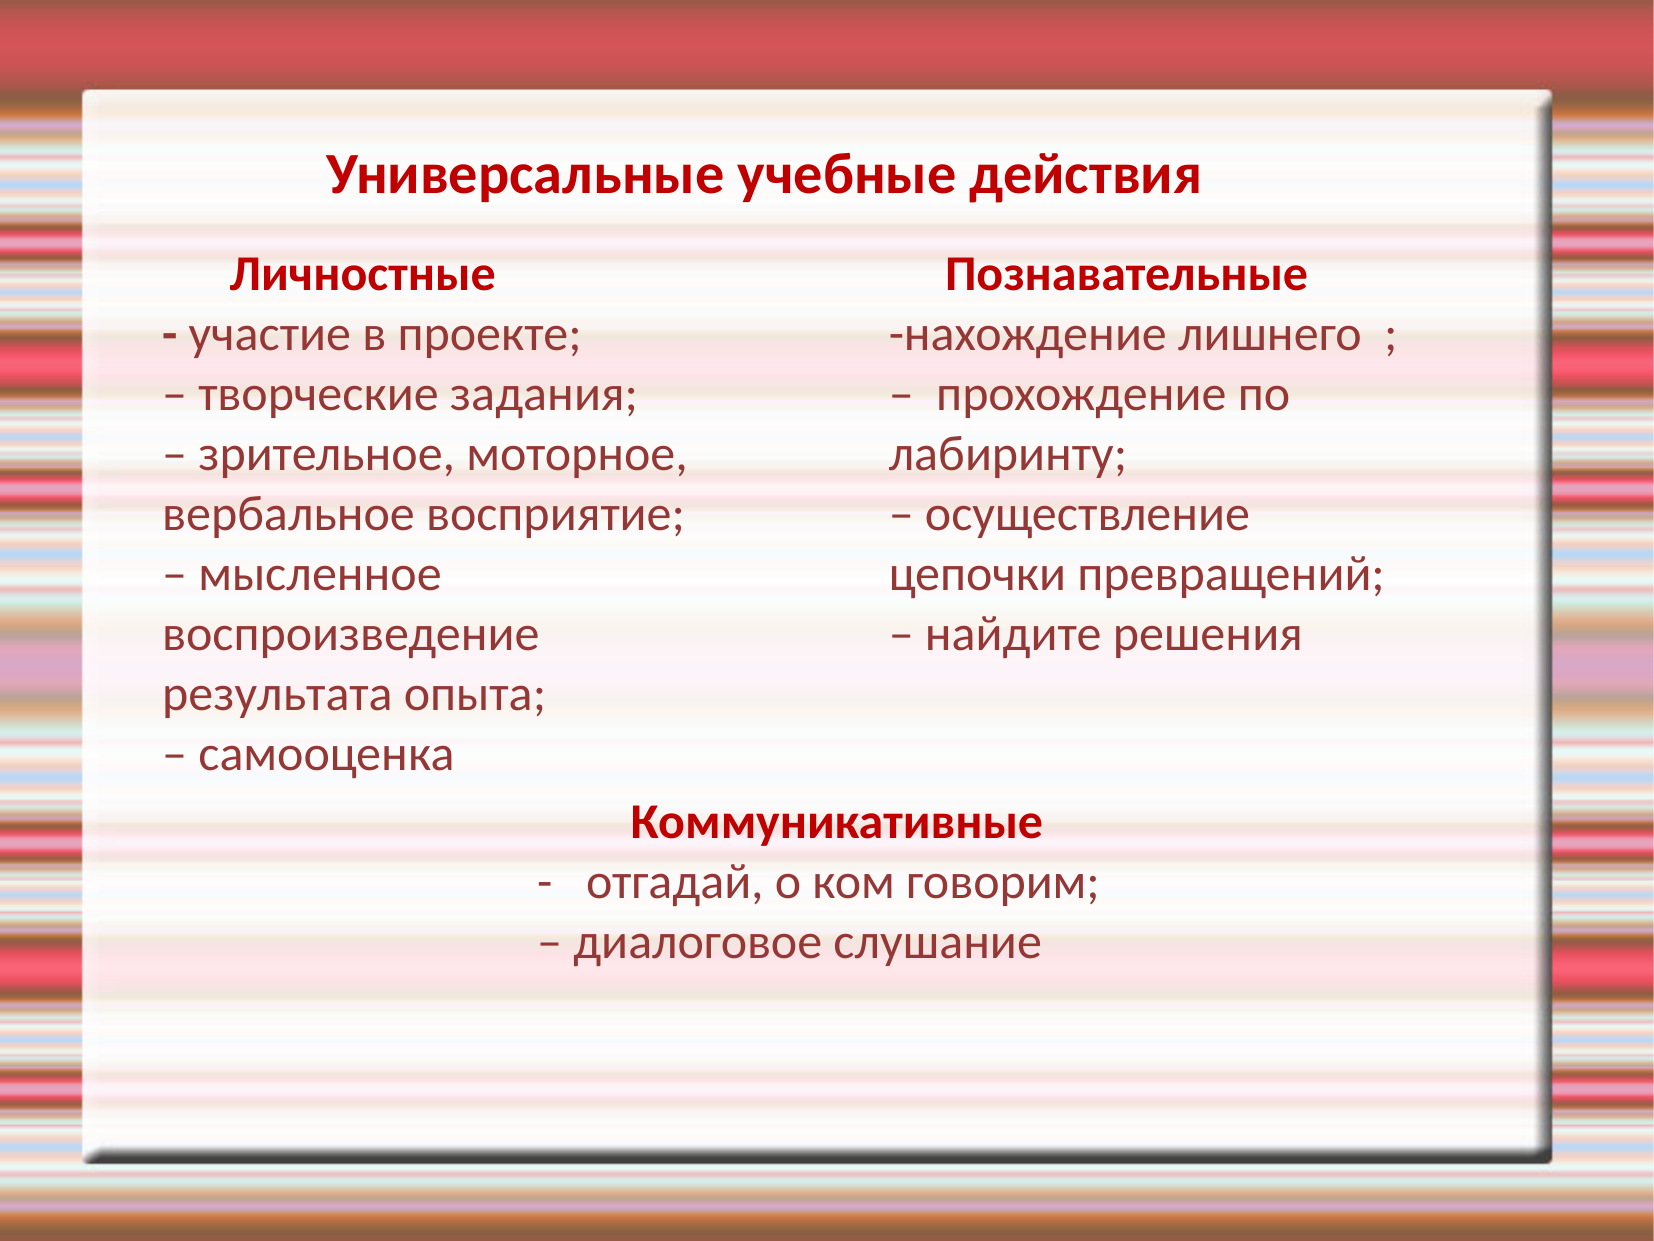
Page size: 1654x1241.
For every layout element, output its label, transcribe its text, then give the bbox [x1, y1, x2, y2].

text_box Личностные - участие в проекте; – творческие задания; – зрительное, моторное, вербальное восприятие; – мысленное воспроизведение результата опыта; – самооценка [147, 233, 780, 788]
text_box Познавательные -нахождение лишнего ; – прохождение по лабиринту; – осуществление цепочки превращений; – найдите решения [874, 233, 1448, 788]
text_box Коммуникативные - отгадай, о ком говорим; – диалоговое слушание [522, 781, 1190, 1021]
text_box Универсальные учебные действия [311, 128, 1249, 213]
